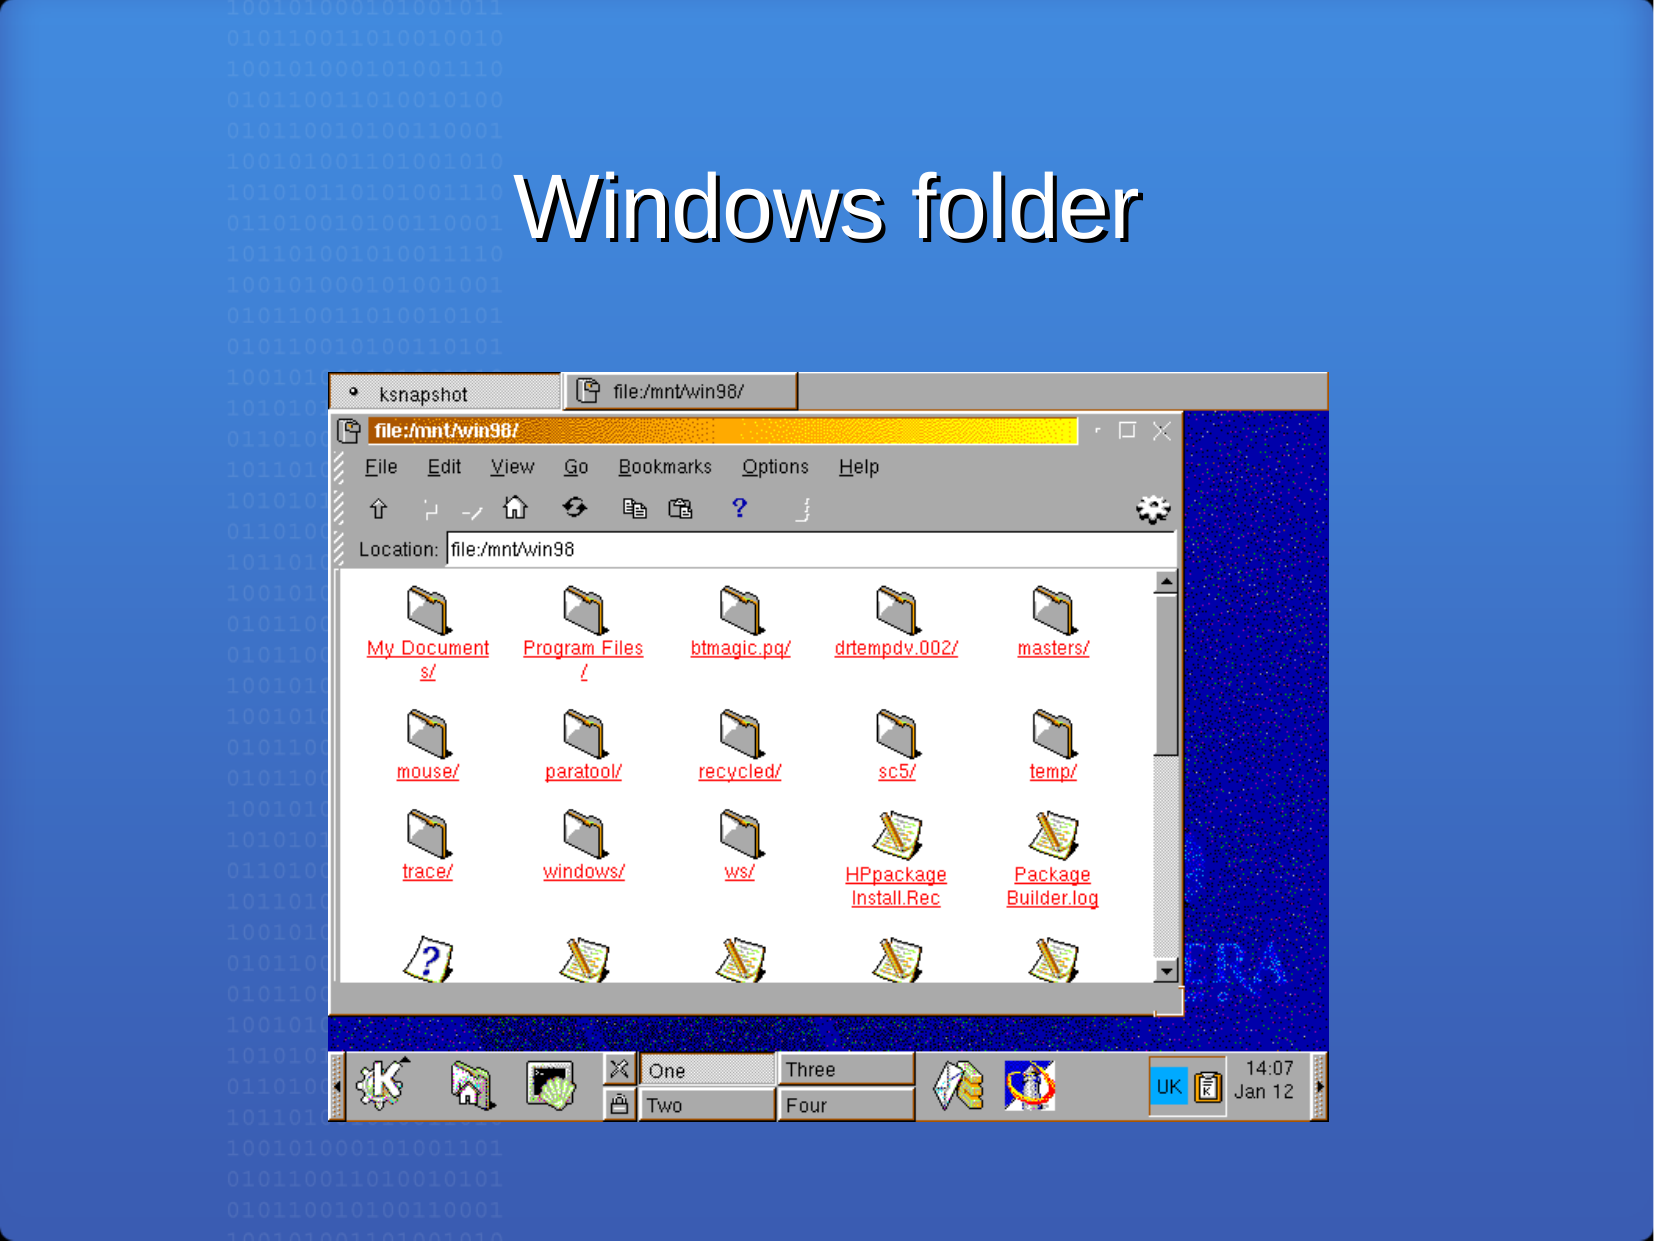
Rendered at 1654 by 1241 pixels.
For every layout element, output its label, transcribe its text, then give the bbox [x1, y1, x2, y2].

title Windows folder [121, 110, 1534, 303]
chart [121, 344, 1534, 1127]
picture [0, 0, 1654, 1241]
